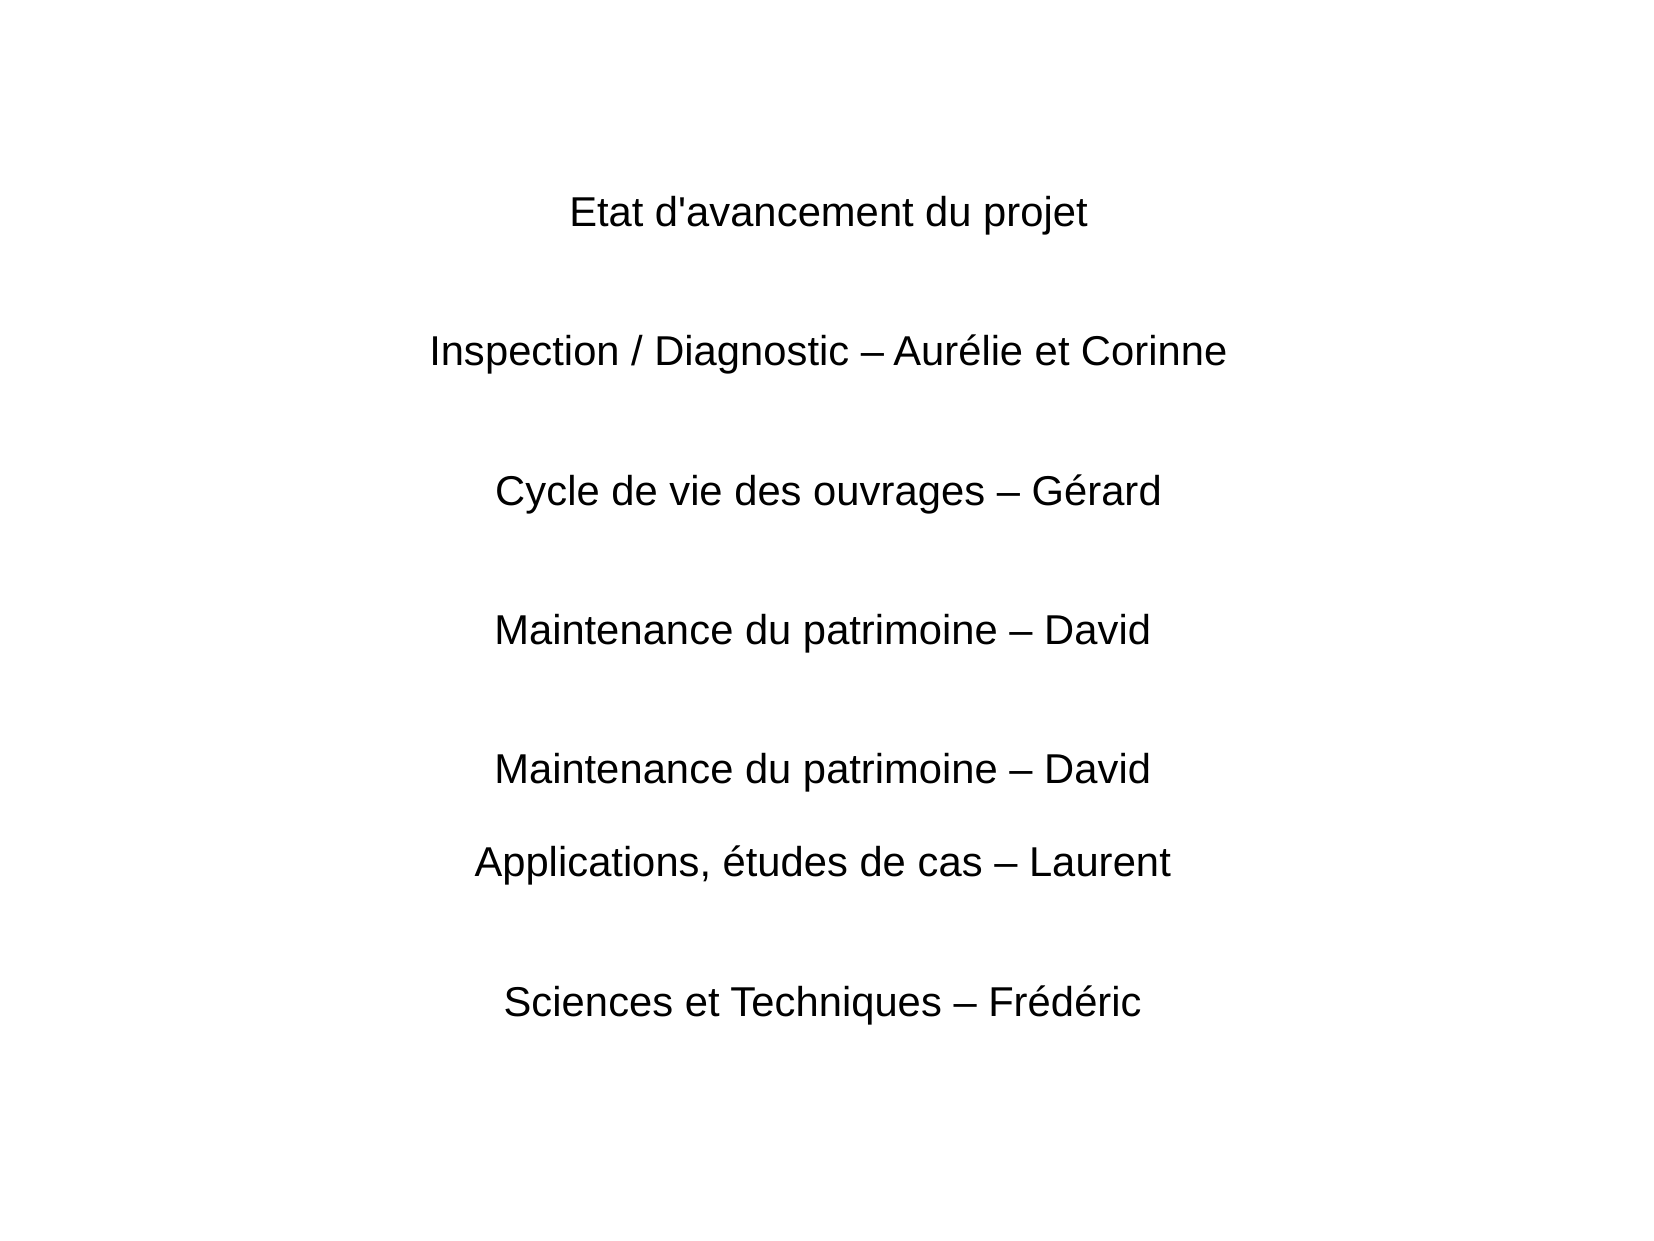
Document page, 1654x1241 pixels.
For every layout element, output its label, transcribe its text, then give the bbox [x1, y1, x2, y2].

text_box Etat d'avancement du projet Inspection / Diagnostic – Aurélie et Corinne Cycle de vie des ouvrages – Gérard Maintenance du patrimoine – David Maintenance du patrimoine – David Applications, études de cas – Laurent Sciences et Techniques – Frédéric [149, 181, 1508, 1085]
